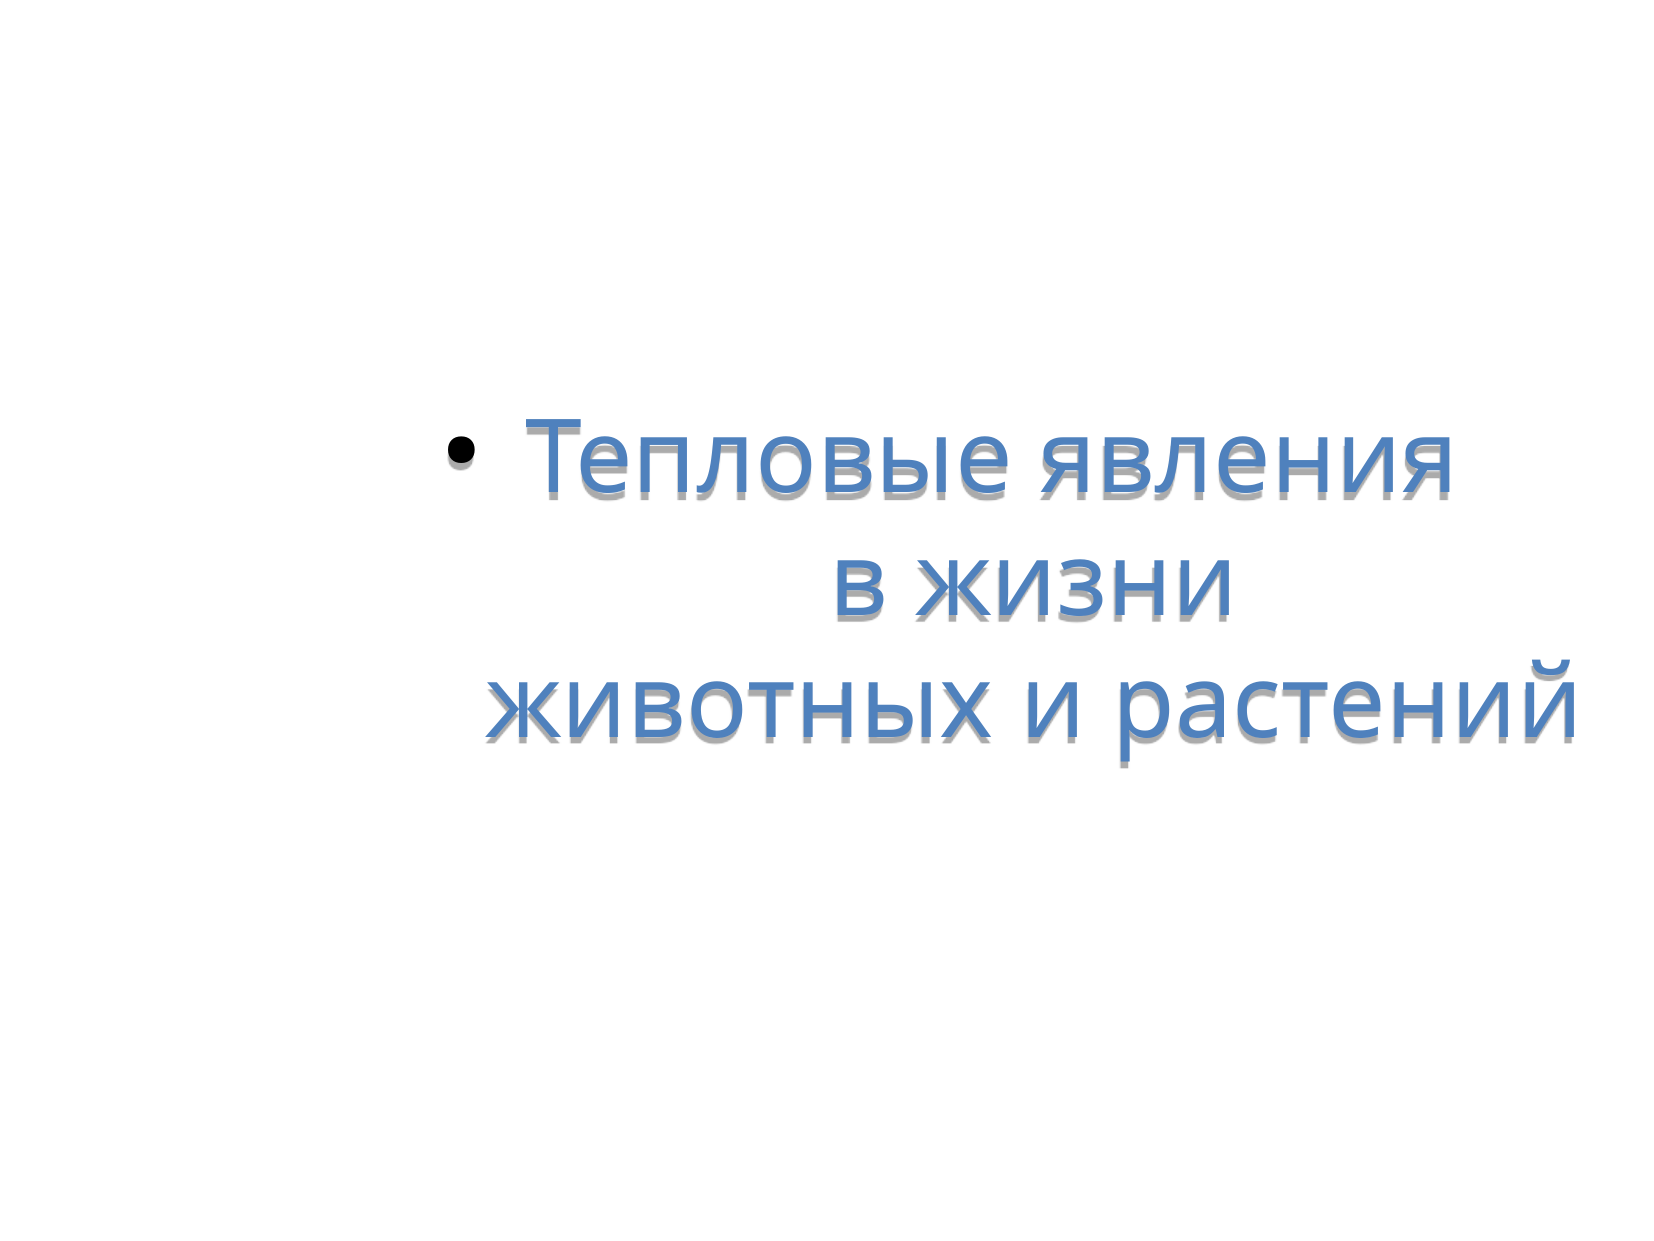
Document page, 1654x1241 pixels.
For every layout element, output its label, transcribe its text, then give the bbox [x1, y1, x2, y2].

title Тепловые явления в жизни животных и растений [182, 307, 1654, 842]
